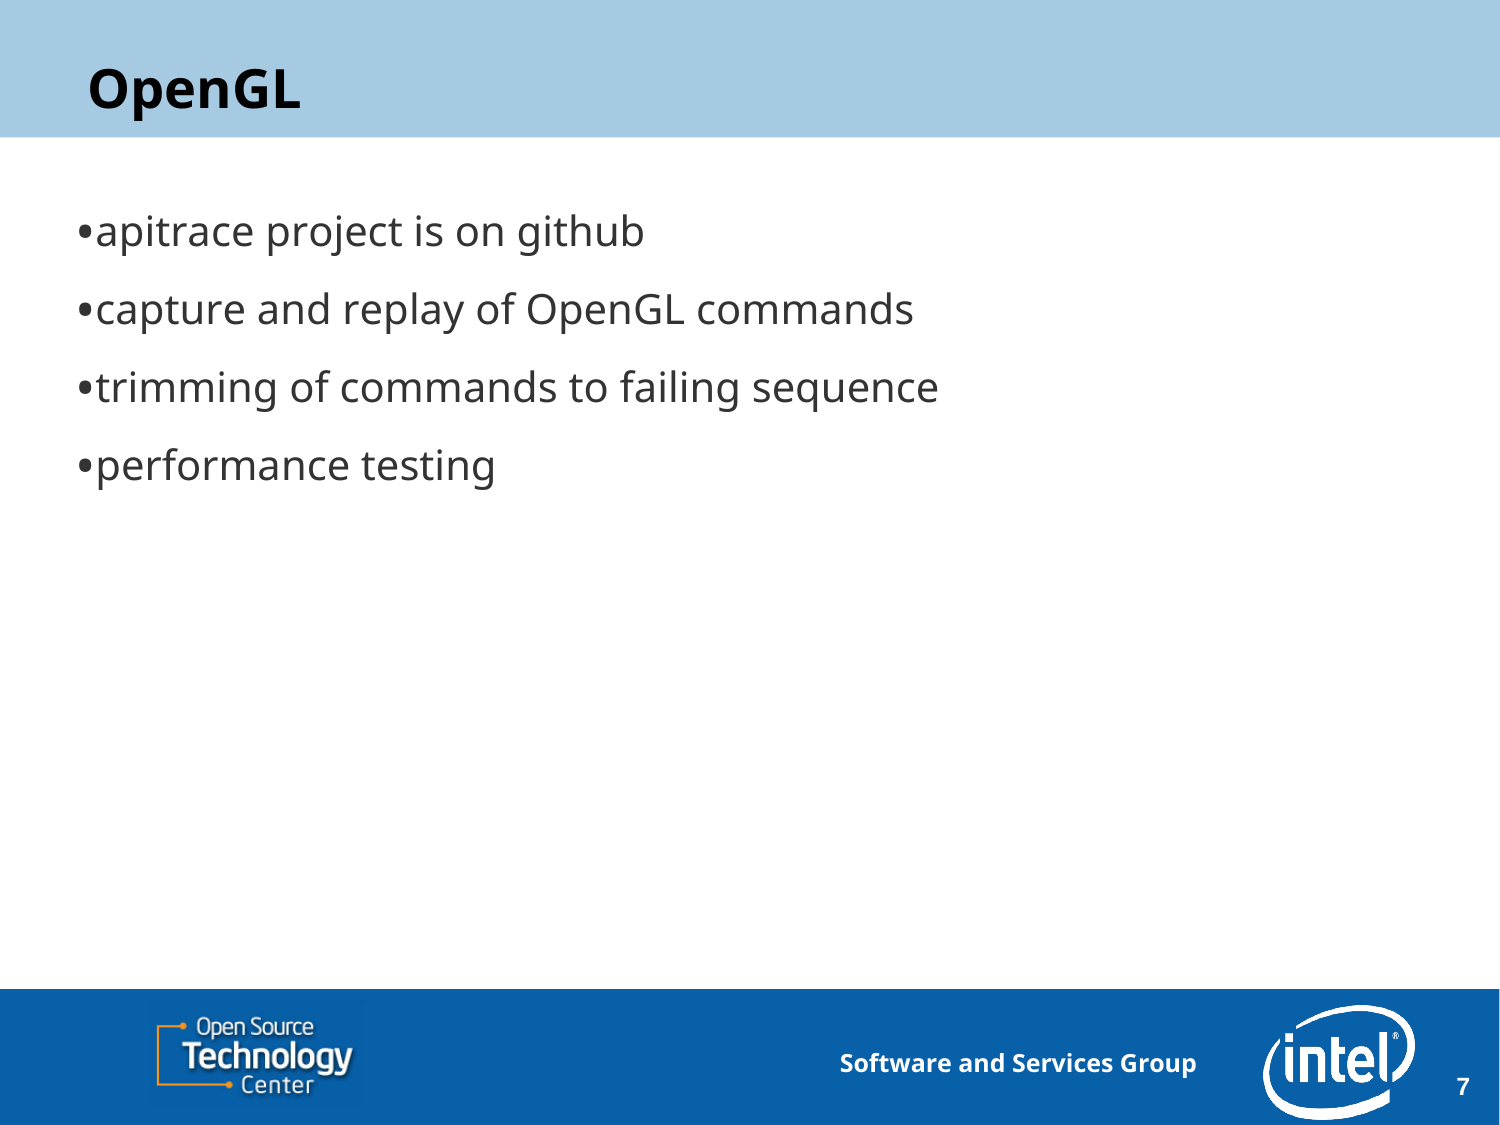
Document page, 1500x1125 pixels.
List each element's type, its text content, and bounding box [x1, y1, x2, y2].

picture [150, 999, 365, 1106]
list apitrace project is on github capture and replay of OpenGL commands trimming of commands to failing sequence performance testing [74, 202, 1425, 945]
title OpenGL [87, 37, 1446, 138]
picture [1263, 1005, 1415, 1120]
